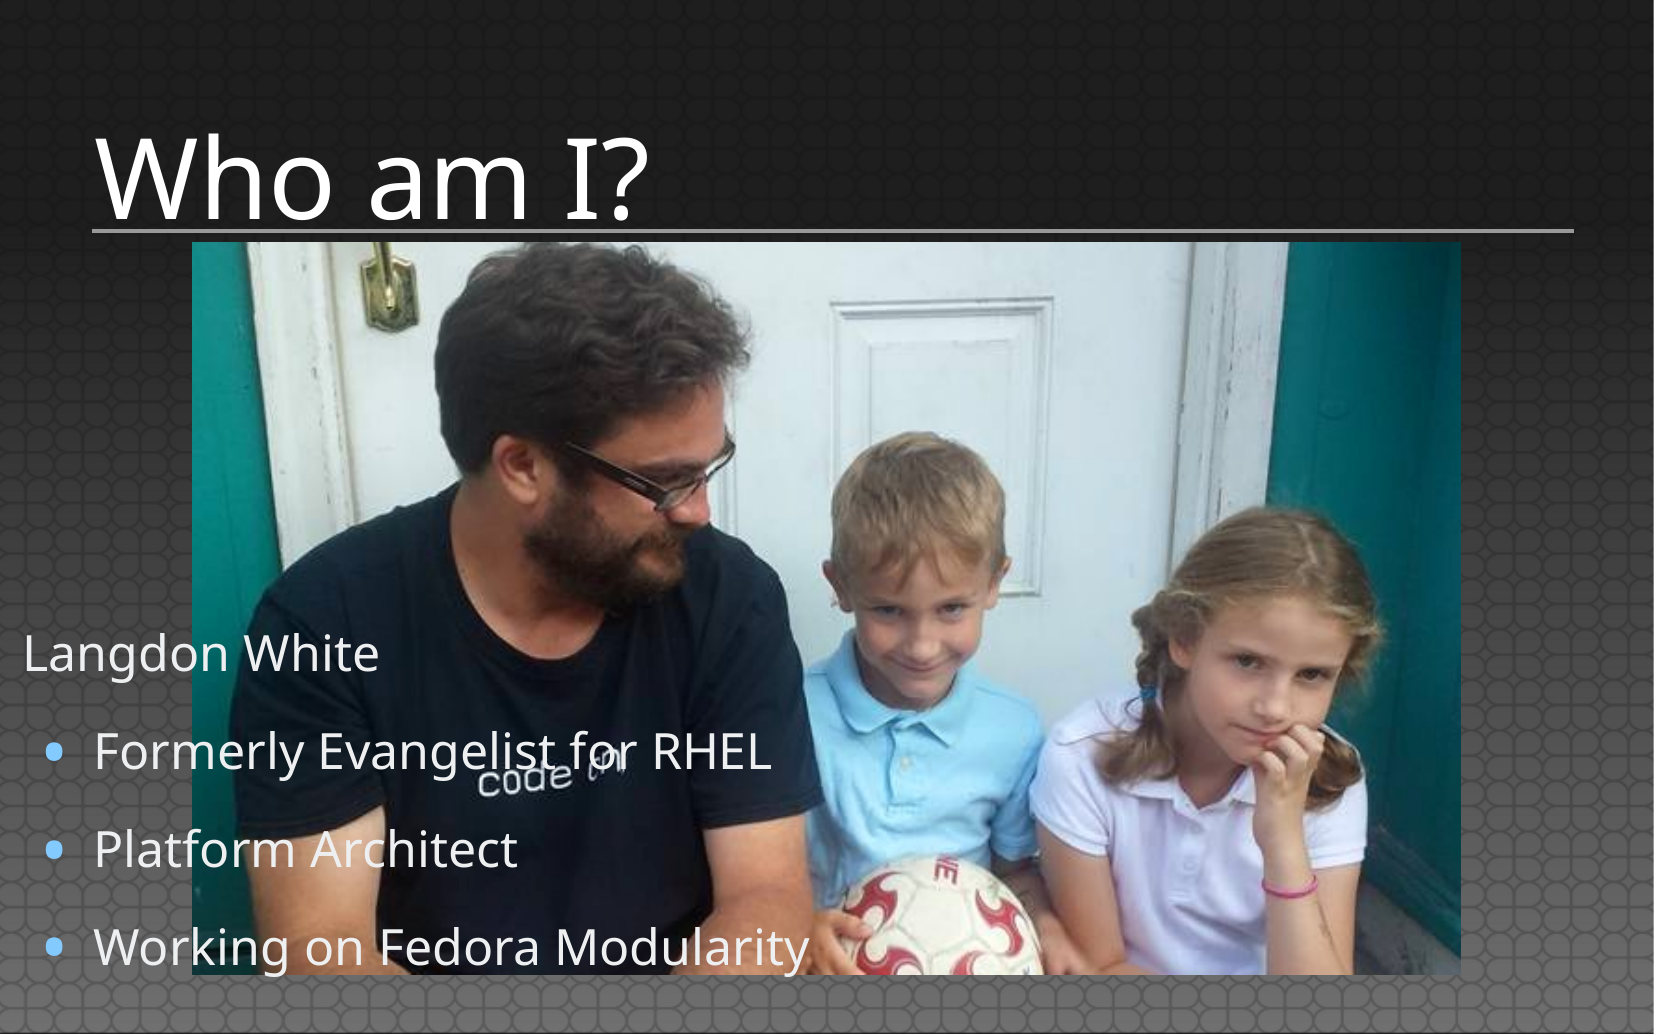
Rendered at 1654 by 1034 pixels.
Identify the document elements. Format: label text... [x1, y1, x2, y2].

list Langdon White Formerly Evangelist for RHEL Platform Architect Working on Fedora Modularity [22, 618, 848, 1019]
picture [0, 0, 1654, 1034]
title Who am I? [94, 100, 1426, 251]
